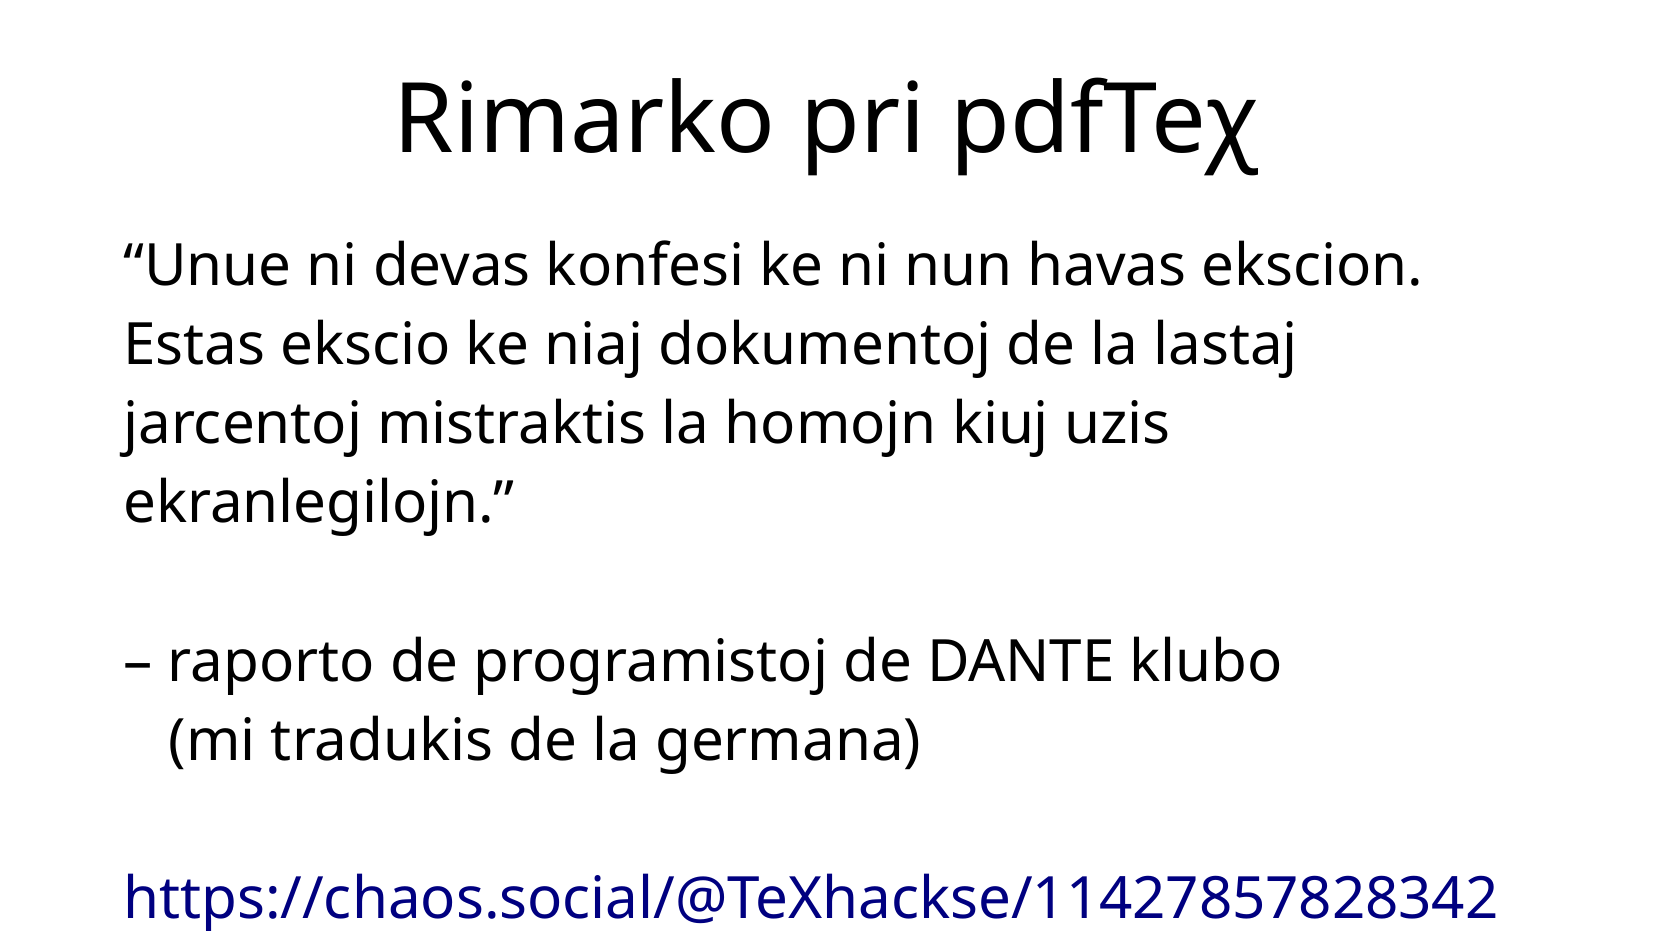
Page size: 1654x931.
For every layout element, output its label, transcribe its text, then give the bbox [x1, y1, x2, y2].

title Rimarko pri pdfTeχ [82, 37, 1571, 193]
text_box “Unue ni devas konfesi ke ni nun havas ekscion. Estas ekscio ke niaj dokumentoj de la lastaj jarcentoj mistraktis la homojn kiuj uzis ekranlegilojn.” – raporto de programistoj de DANTE klubo (mi tradukis de la germana) https://chaos.social/@TeXhackse/114278578283421560 [108, 215, 1544, 818]
